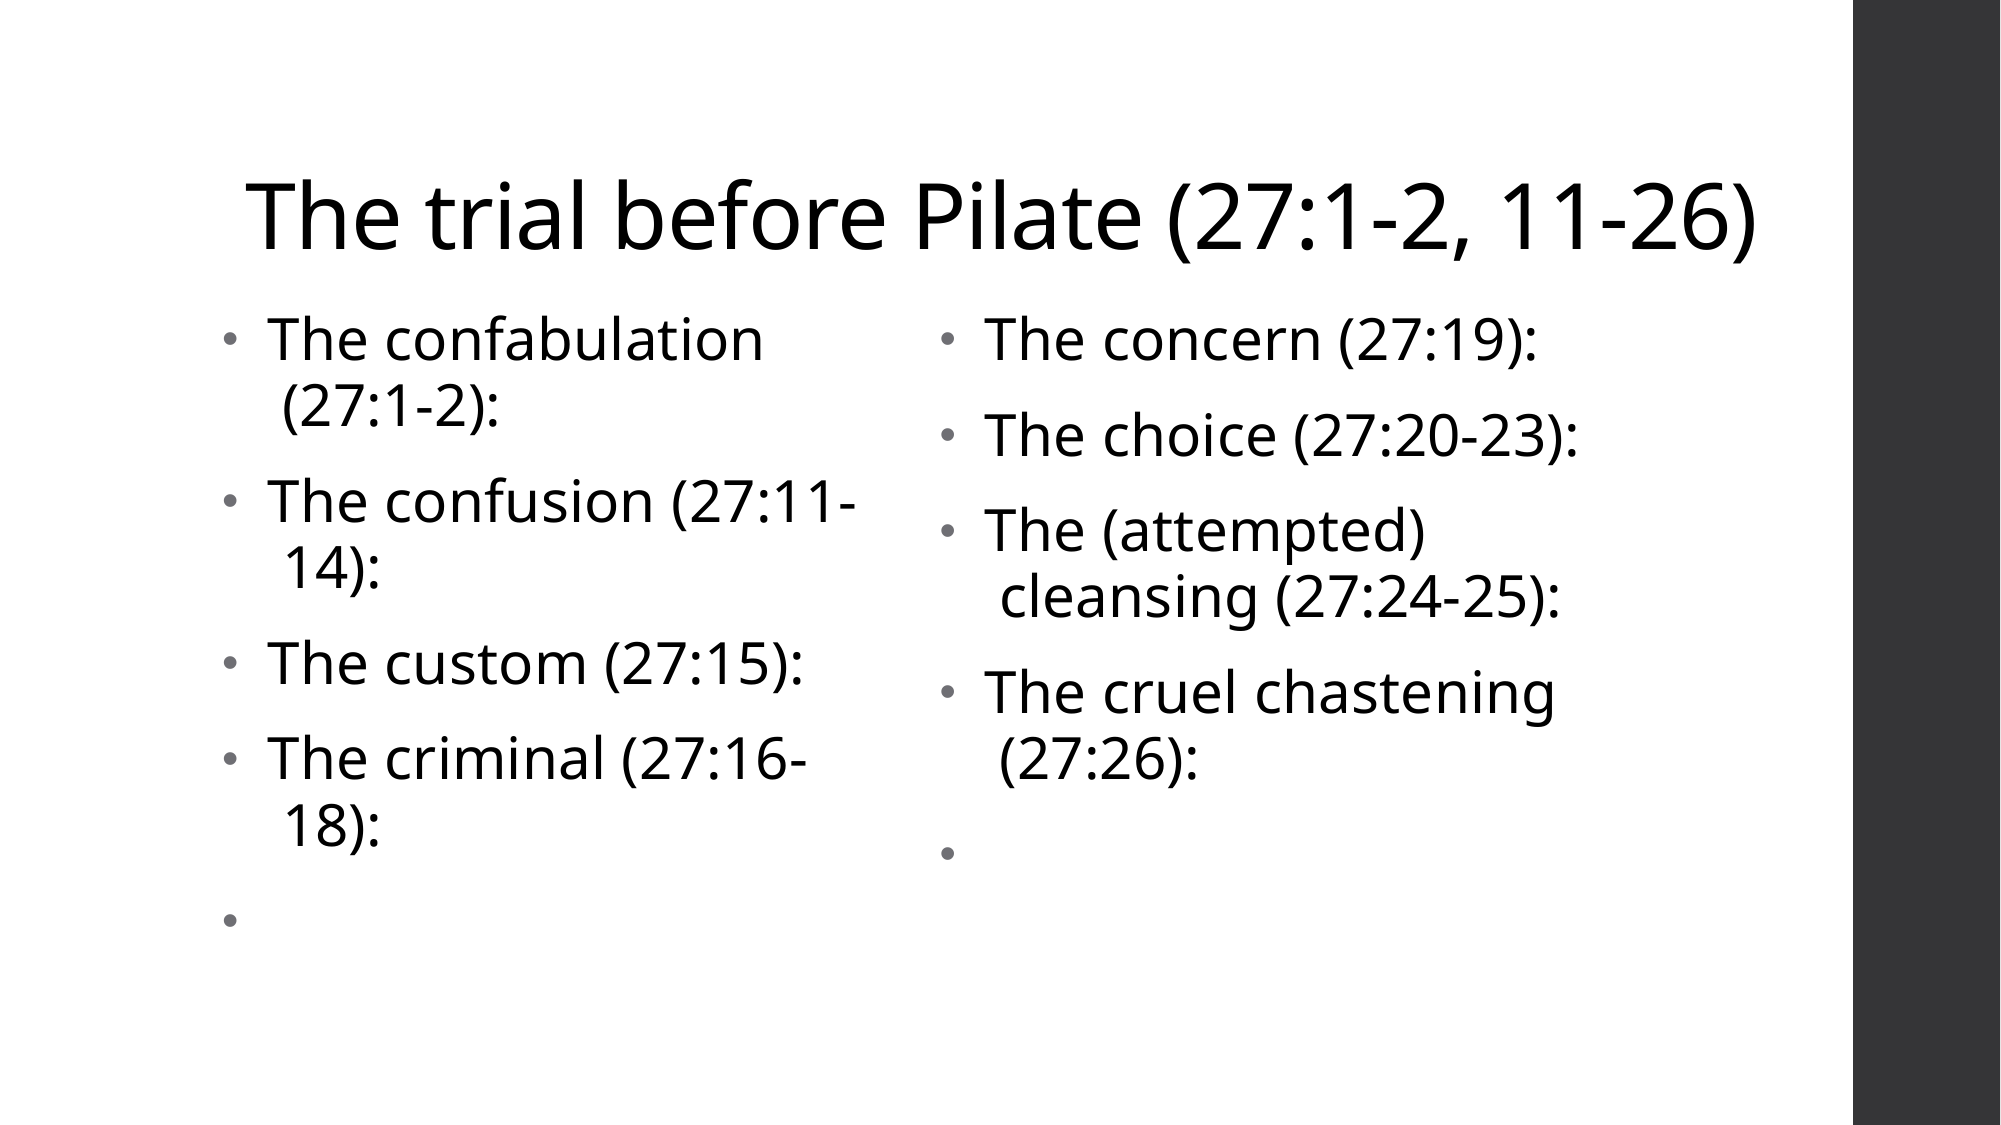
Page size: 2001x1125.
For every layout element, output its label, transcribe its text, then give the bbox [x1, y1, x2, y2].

list The concern (27:19): The choice (27:20-23): The (attempted) cleansing (27:24-25): The cruel chastening (27:26): [924, 299, 1617, 1014]
title The trial before Pilate (27:1-2, 11-26) [206, 60, 1797, 278]
list The confabulation (27:1-2): The confusion (27:11-14): The custom (27:15): The criminal (27:16-18): [207, 299, 900, 1014]
